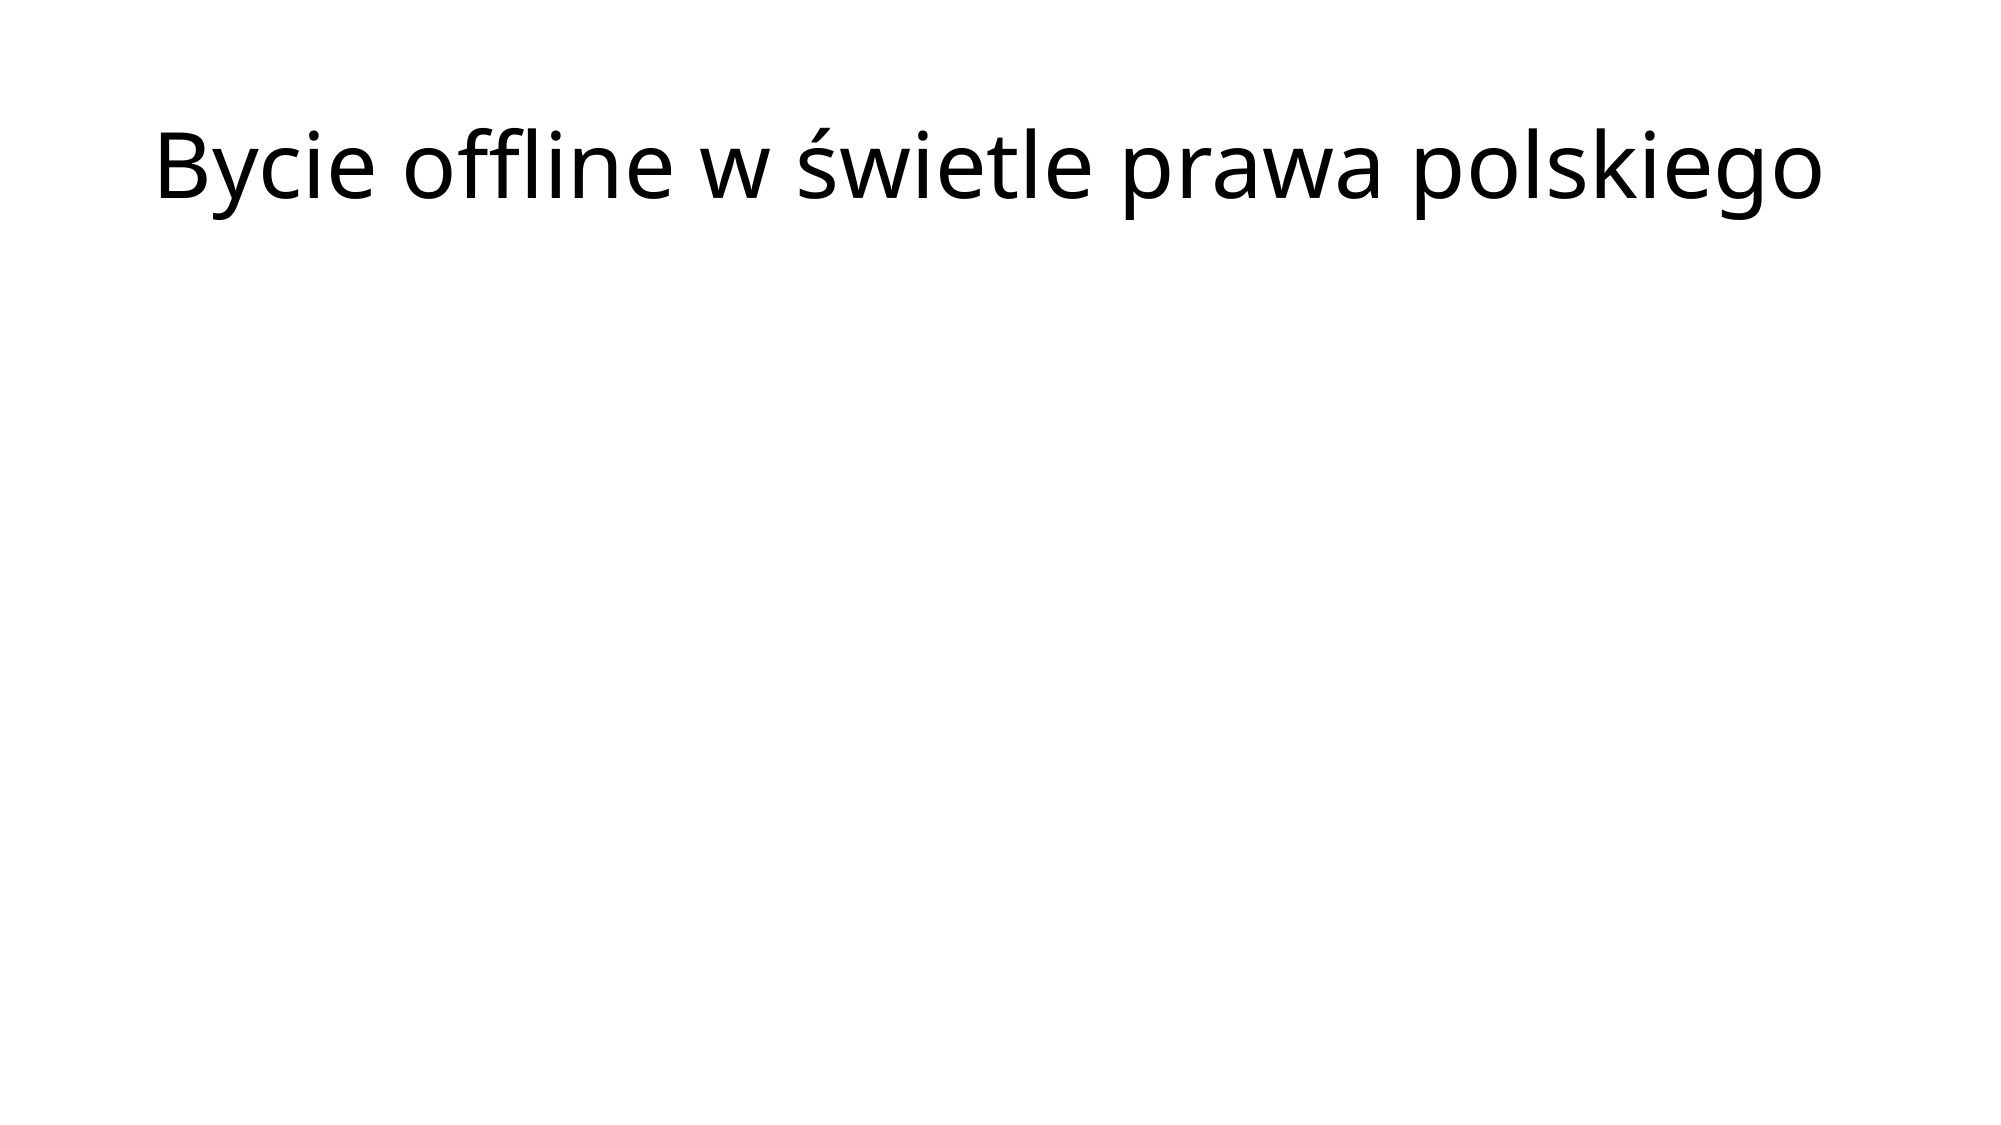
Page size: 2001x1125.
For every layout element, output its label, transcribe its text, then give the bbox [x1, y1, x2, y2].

title Bycie offline w świetle prawa polskiego [137, 59, 1863, 278]
